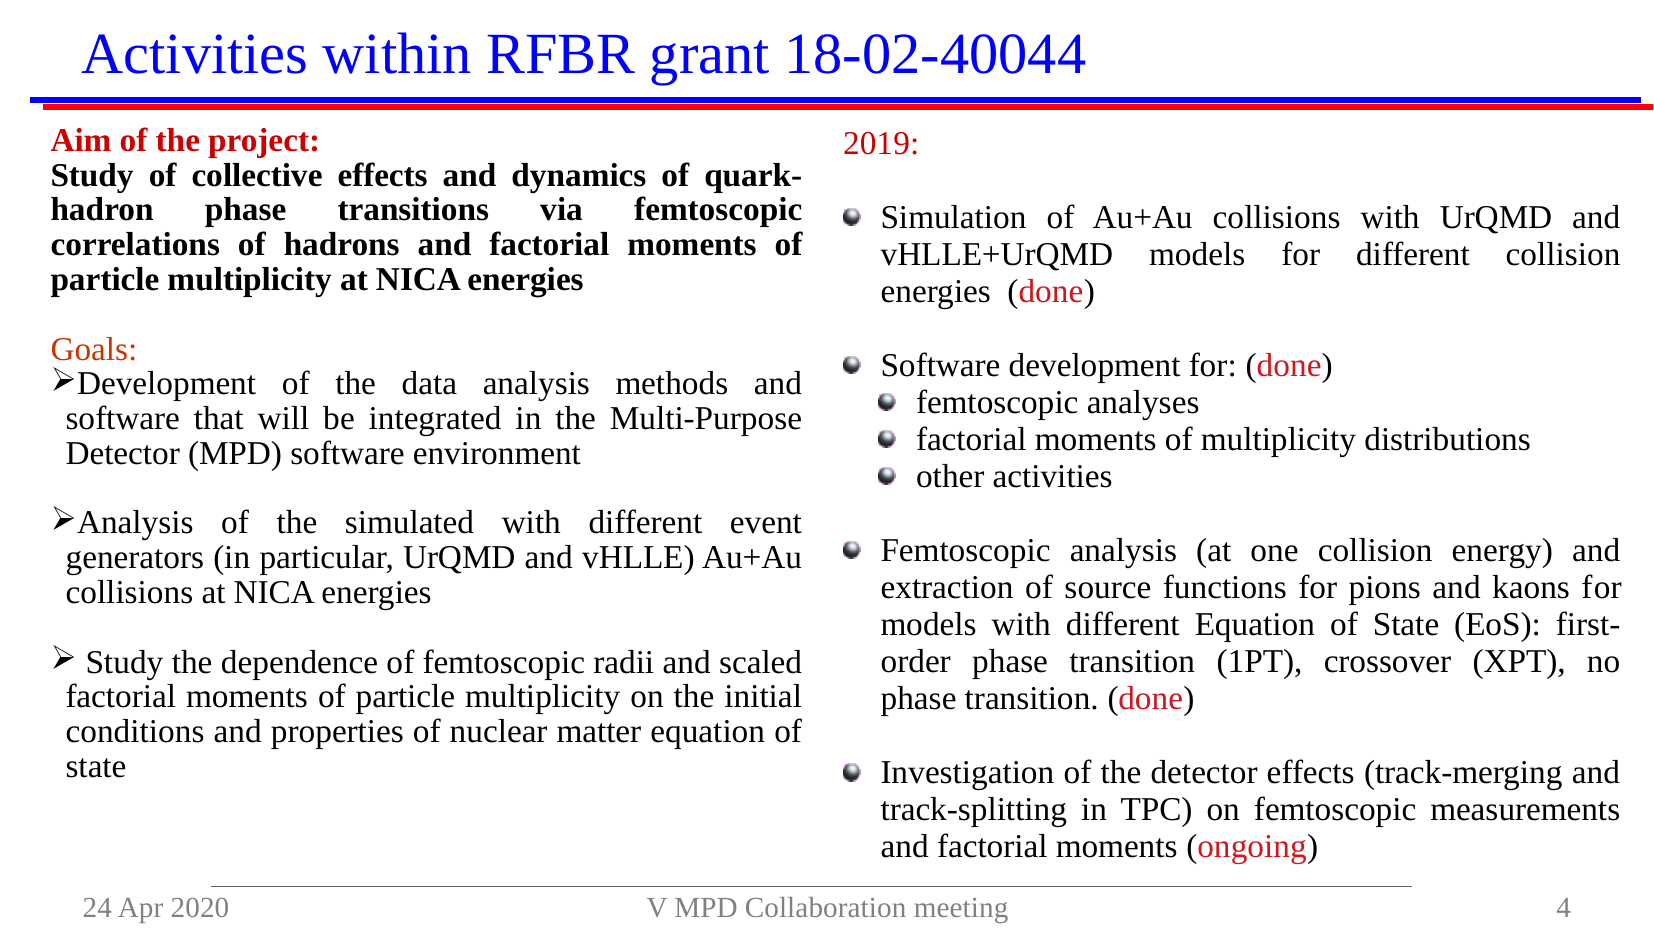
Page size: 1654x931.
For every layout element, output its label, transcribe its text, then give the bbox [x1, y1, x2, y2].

text_box Aim of the project: Study of collective effects and dynamics of quark-hadron phase transitions via femtoscopic correlations of hadrons and factorial moments of particle multiplicity at NICA energies Goals: Development of the data analysis methods and software that will be integrated in the Multi-Purpose Detector (MPD) software environment Analysis of the simulated with different event generators (in particular, UrQMD and vHLLE) Au+Au collisions at NICA energies Study the dependence of femtoscopic radii and scaled factorial moments of particle multiplicity on the initial conditions and properties of nuclear matter equation of state [35, 116, 819, 786]
title Activities within RFBR grant 18-02-40044 [81, 7, 1570, 91]
text_box 2019: Simulation of Au+Au collisions with UrQMD and vHLLE+UrQMD models for different collision energies (done) Software development for: (done) femtoscopic analyses factorial moments of multiplicity distributions other activities Femtoscopic analysis (at one collision energy) and extraction of source functions for pions and kaons for models with different Equation of State (EoS): first-order phase transition (1PT), crossover (XPT), no phase transition. (done) Investigation of the detector effects (track-merging and track-splitting in TPC) on femtoscopic measurements and factorial moments (ongoing) [828, 117, 1637, 900]
